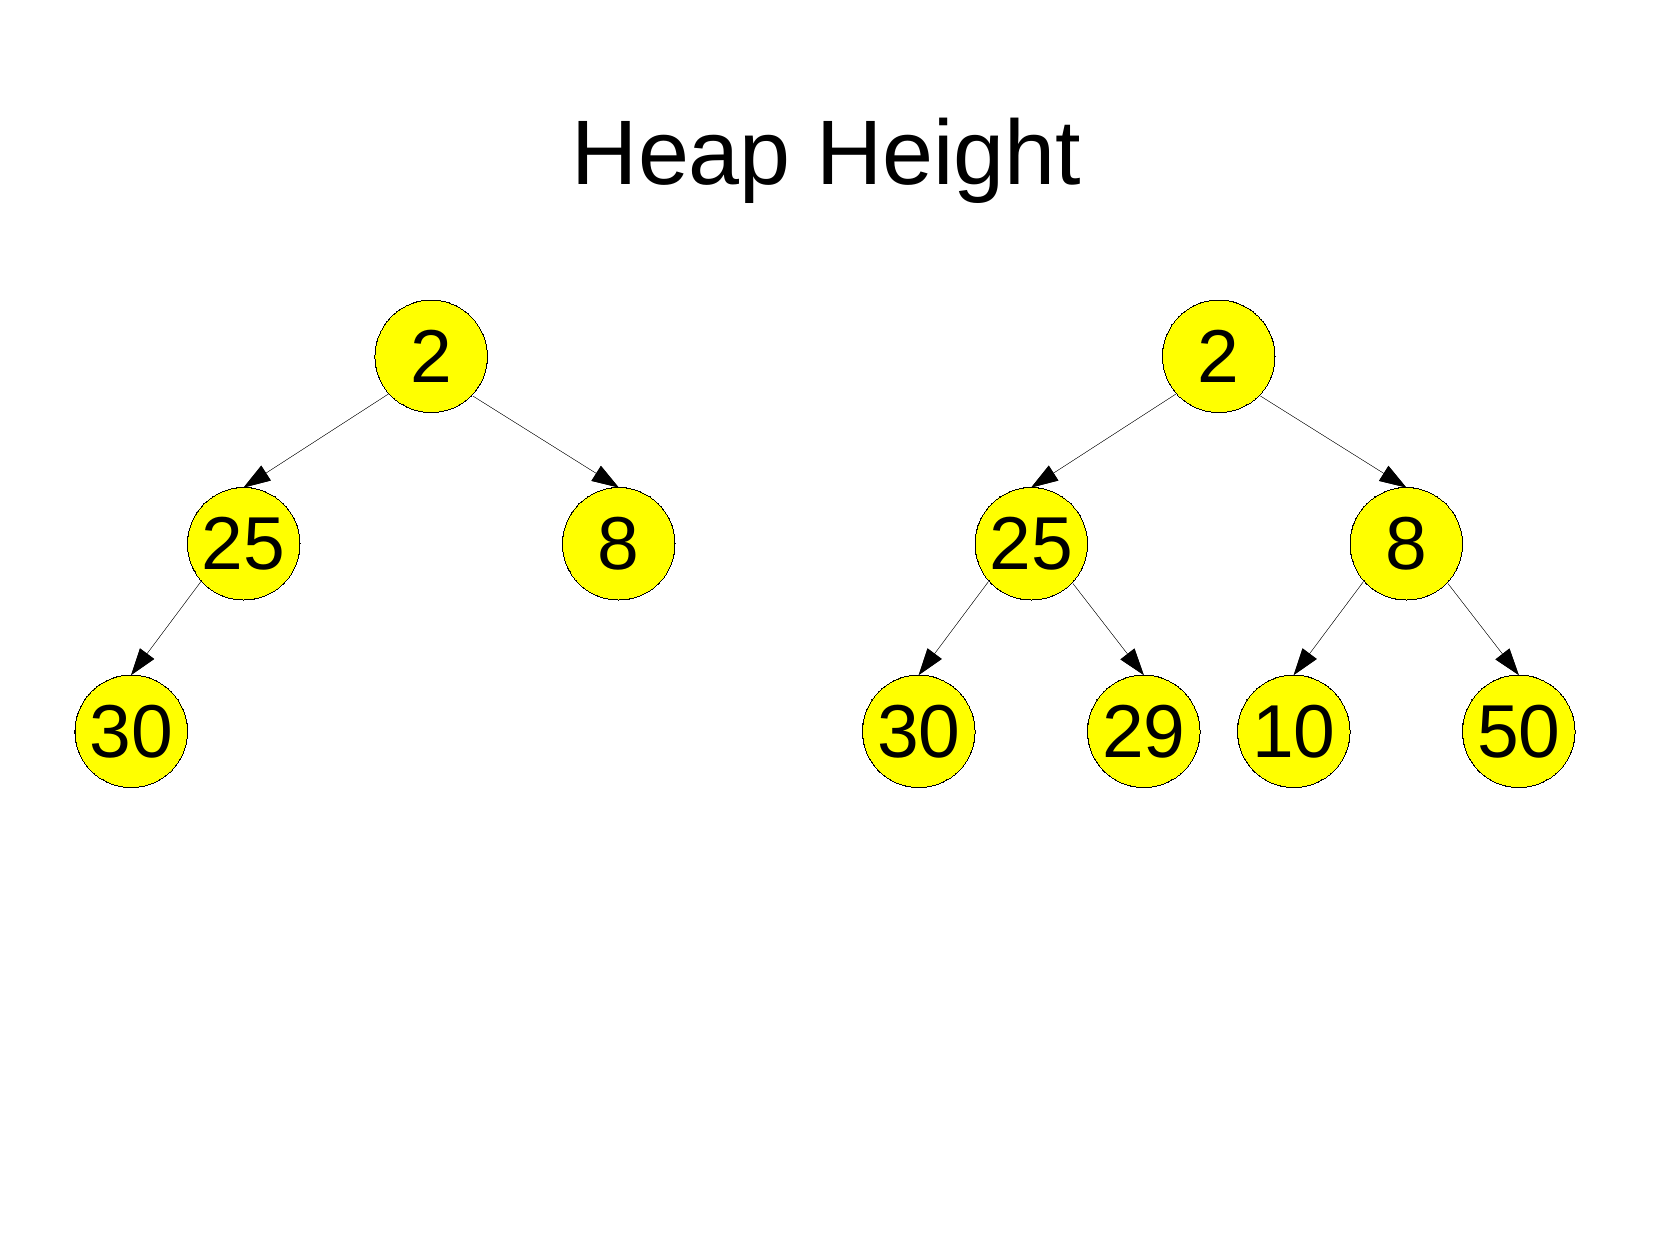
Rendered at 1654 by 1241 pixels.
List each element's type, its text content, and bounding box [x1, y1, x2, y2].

title Heap Height [82, 49, 1571, 257]
text_box 29 [1087, 675, 1201, 788]
text_box 10 [1237, 675, 1351, 788]
text_box 8 [562, 487, 676, 601]
text_box 30 [862, 675, 976, 788]
text_box 25 [975, 487, 1088, 601]
text_box 30 [75, 675, 188, 788]
text_box 25 [187, 487, 301, 601]
text_box 2 [374, 300, 488, 413]
text_box 2 [1162, 300, 1276, 413]
text_box 8 [1350, 487, 1463, 601]
text_box 50 [1462, 675, 1576, 788]
